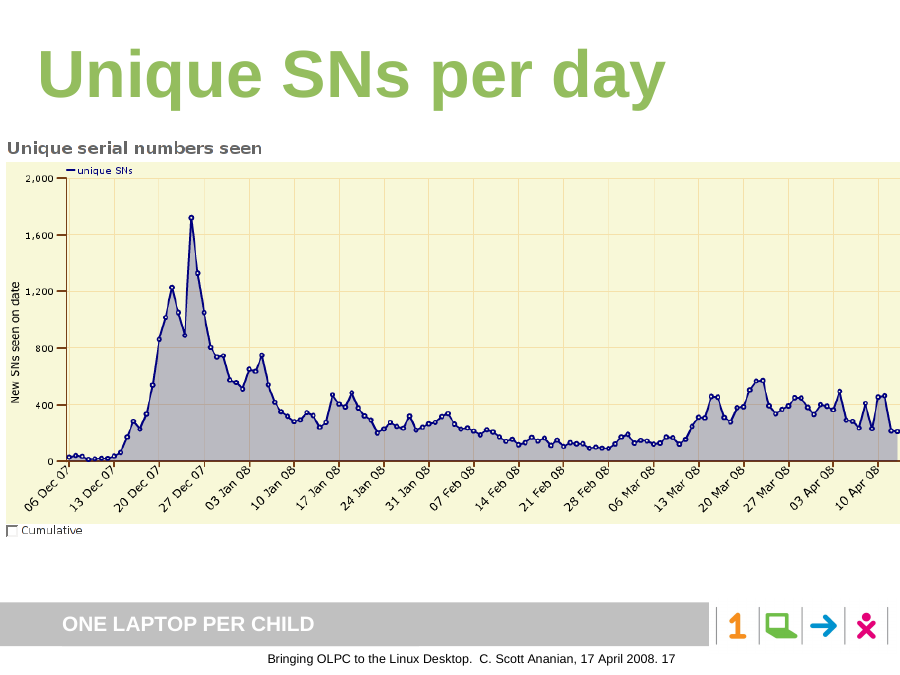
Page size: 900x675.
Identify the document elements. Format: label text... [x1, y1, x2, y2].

title Unique SNs per day [37, 37, 856, 138]
picture [2, 138, 900, 543]
picture [709, 598, 897, 654]
